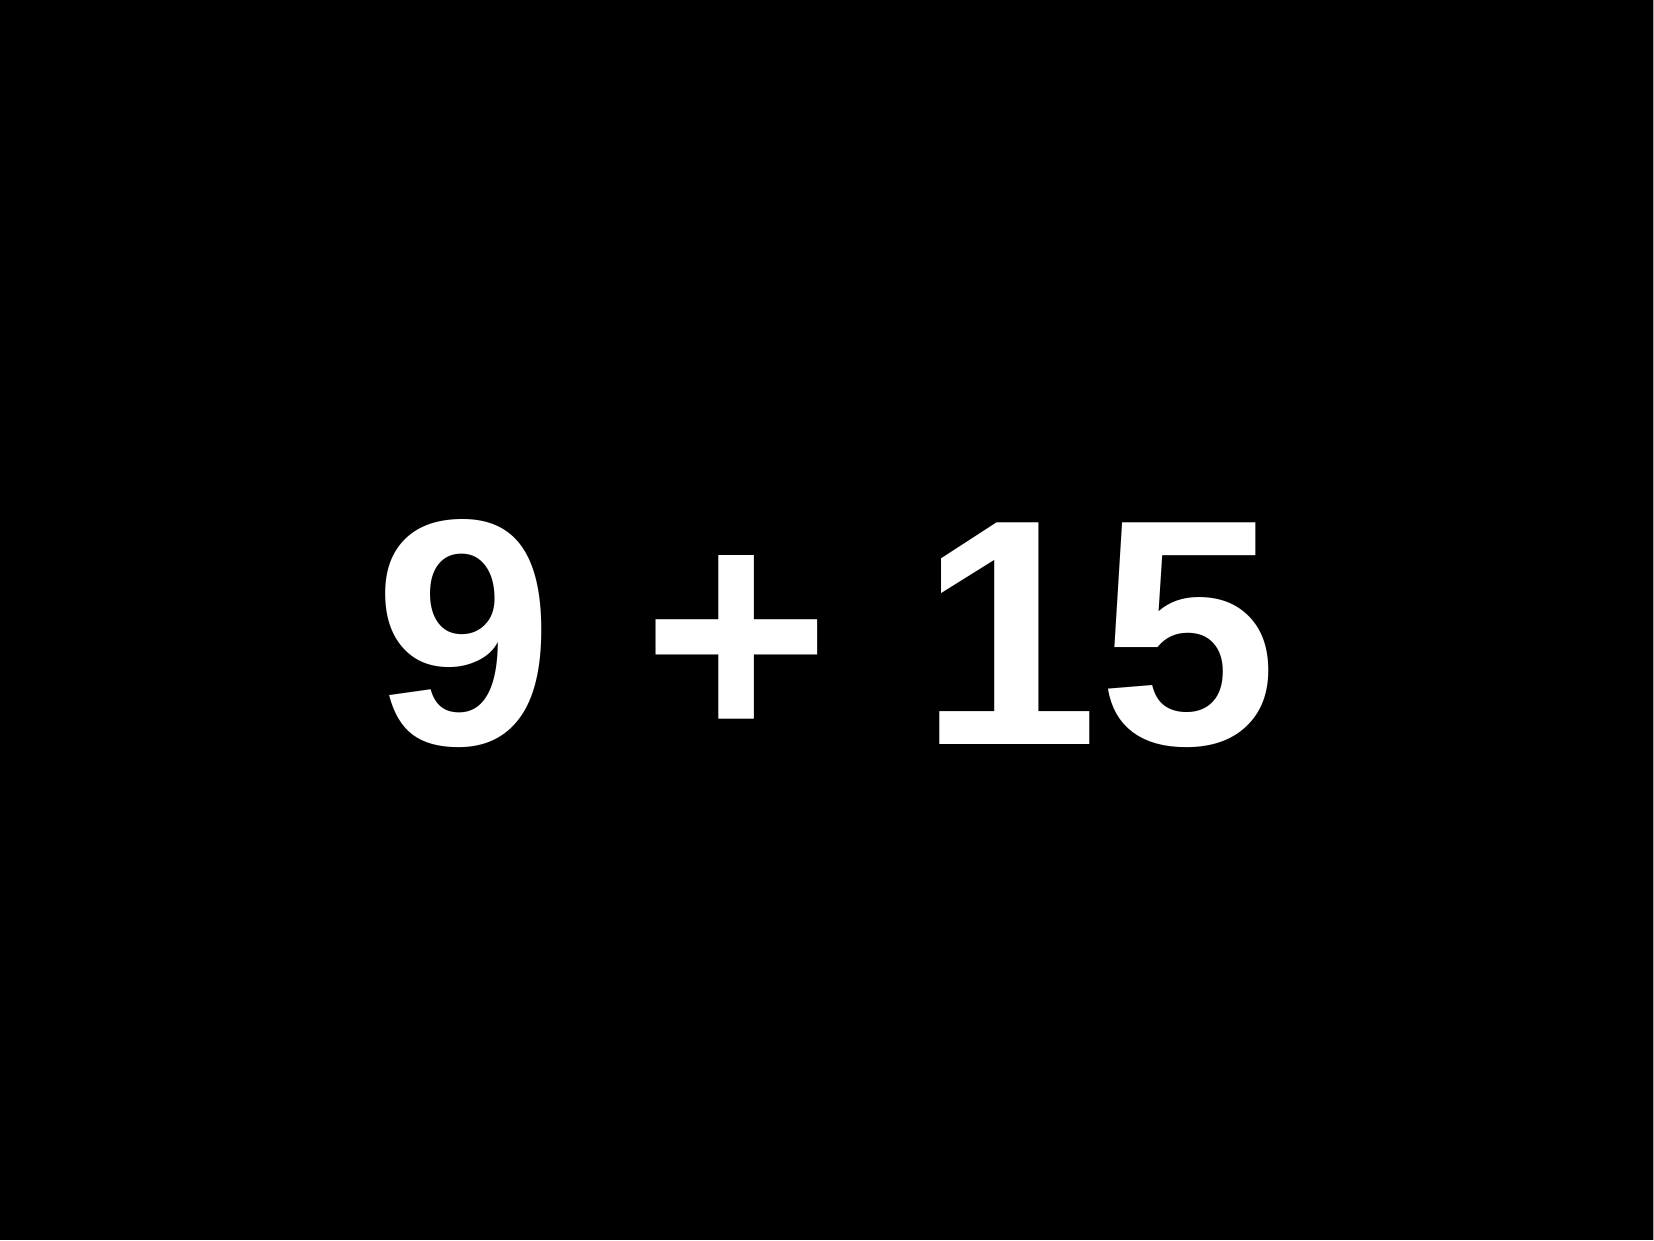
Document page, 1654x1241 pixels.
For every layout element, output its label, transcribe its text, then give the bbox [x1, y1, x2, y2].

title 9 + 15 [82, 49, 1571, 1217]
